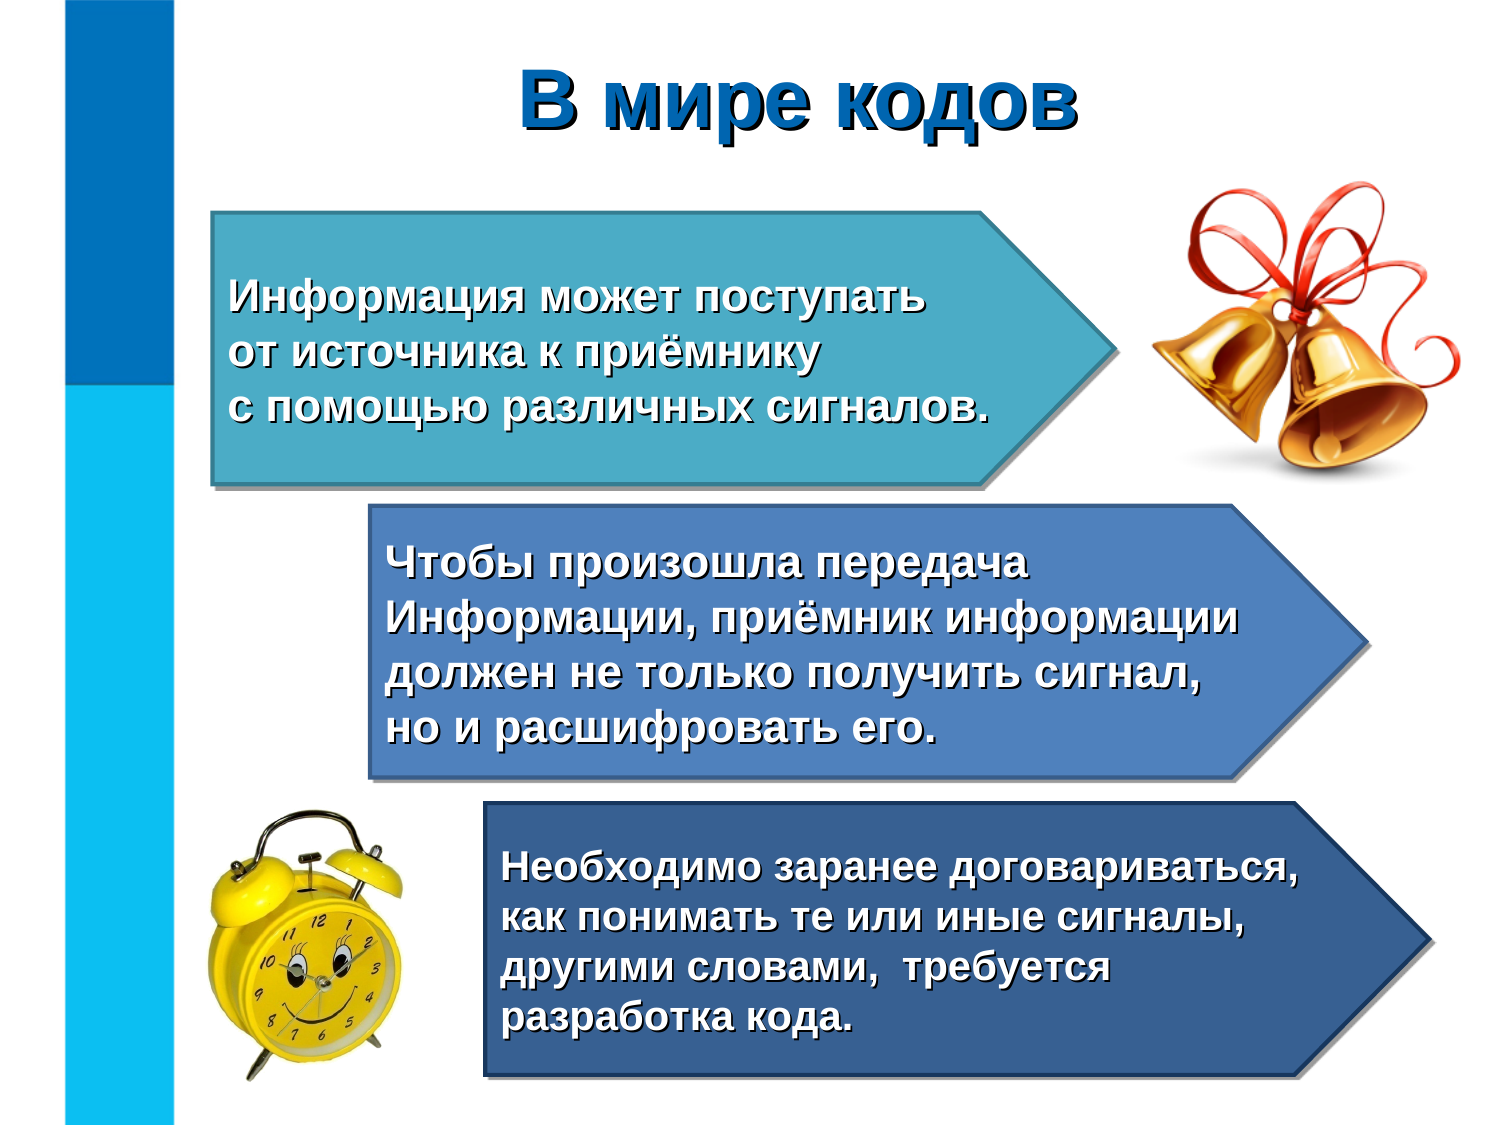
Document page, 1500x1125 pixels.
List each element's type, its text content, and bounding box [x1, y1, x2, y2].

text_box Информация может поступать от источника к приёмнику с помощью различных сигналов. [212, 212, 1115, 485]
title В мире кодов [175, 0, 1421, 188]
picture [0, 0, 1500, 1125]
text_box Чтобы произошла передача Информации, приёмник информации должен не только получить сигнал, но и расшифровать его. [369, 505, 1367, 778]
text_box Необходимо заранее договариваться, как понимать те или иные сигналы, другими словами, требуется разработка кода. [485, 803, 1430, 1075]
